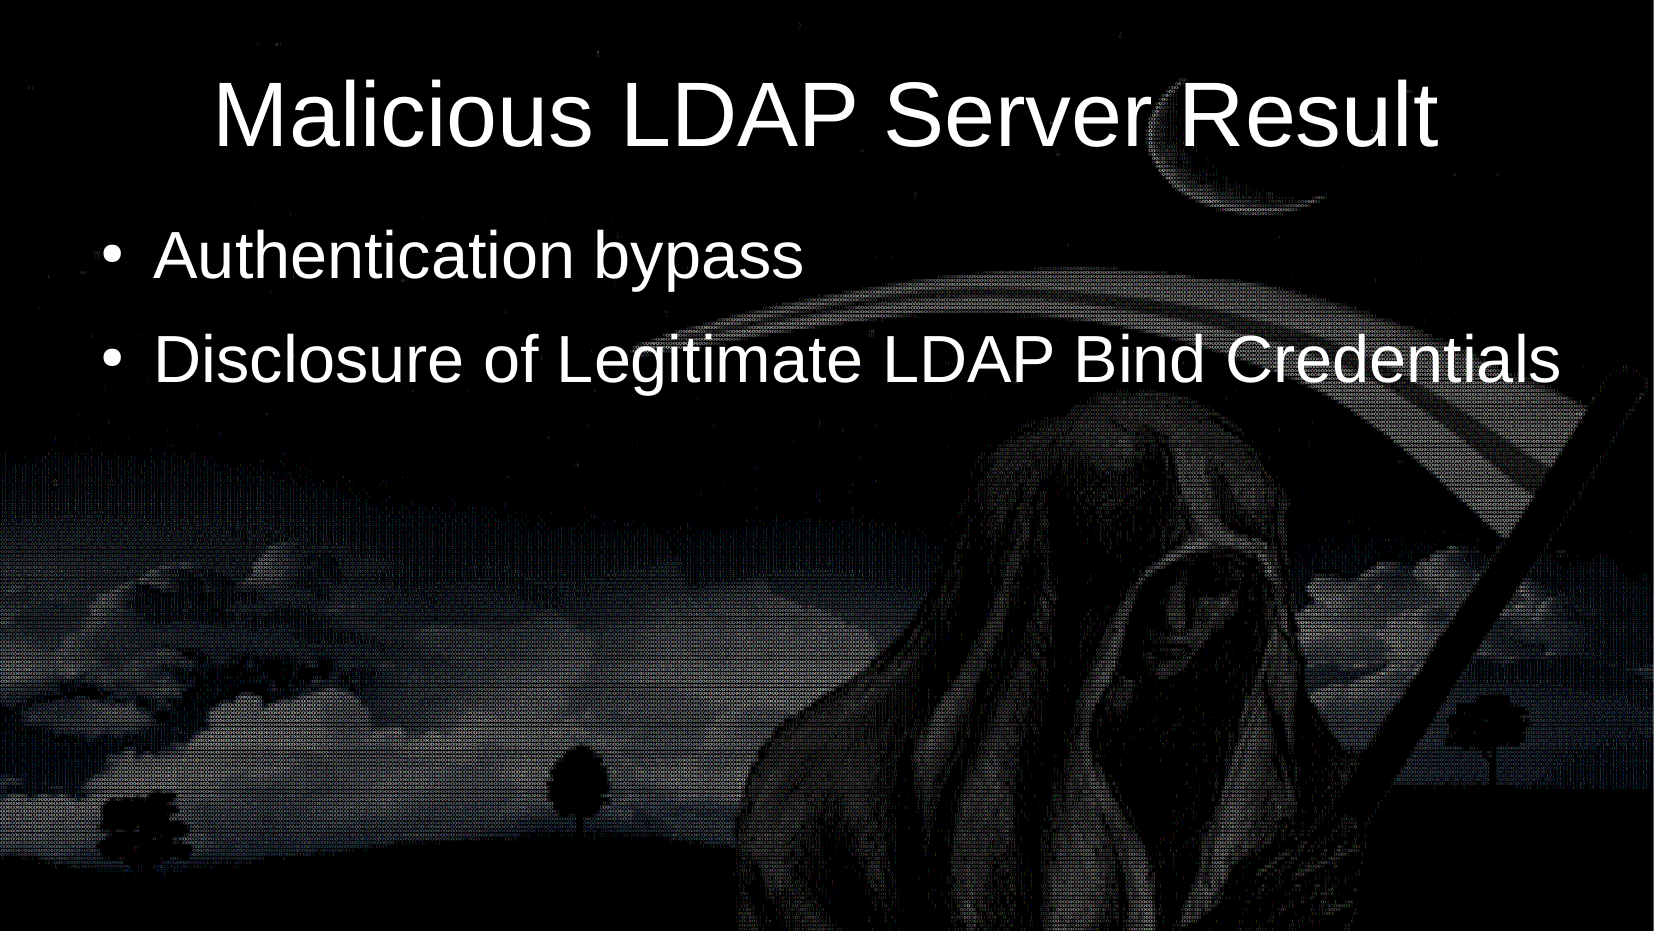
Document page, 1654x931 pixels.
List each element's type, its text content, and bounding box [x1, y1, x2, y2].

list Authentication bypass Disclosure of Legitimate LDAP Bind Credentials [82, 217, 1571, 758]
picture [0, 0, 1654, 931]
title Malicious LDAP Server Result [82, 37, 1571, 193]
